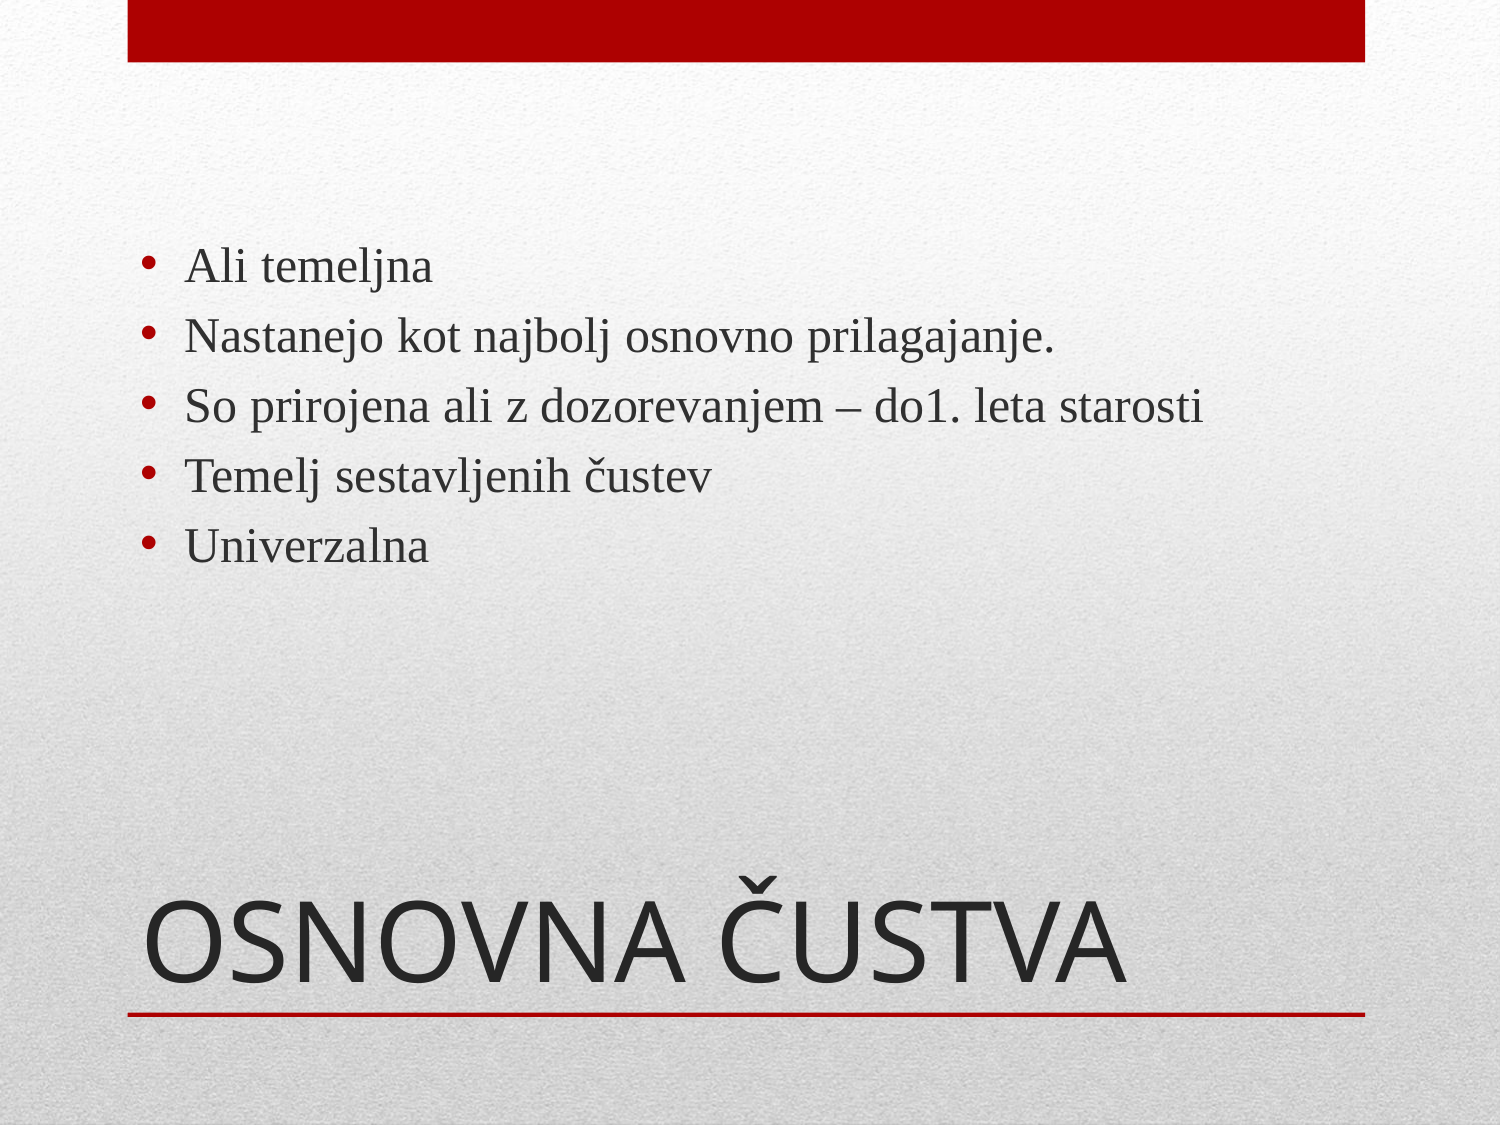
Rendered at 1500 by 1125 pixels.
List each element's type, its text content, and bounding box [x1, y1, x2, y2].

title OSNOVNA ČUSTVA [125, 750, 1238, 1013]
list Ali temeljna Nastanejo kot najbolj osnovno prilagajanje. So prirojena ali z dozorevanjem – do1. leta starosti Temelj sestavljenih čustev Univerzalna [125, 54, 1363, 750]
picture [0, 0, 1500, 1125]
